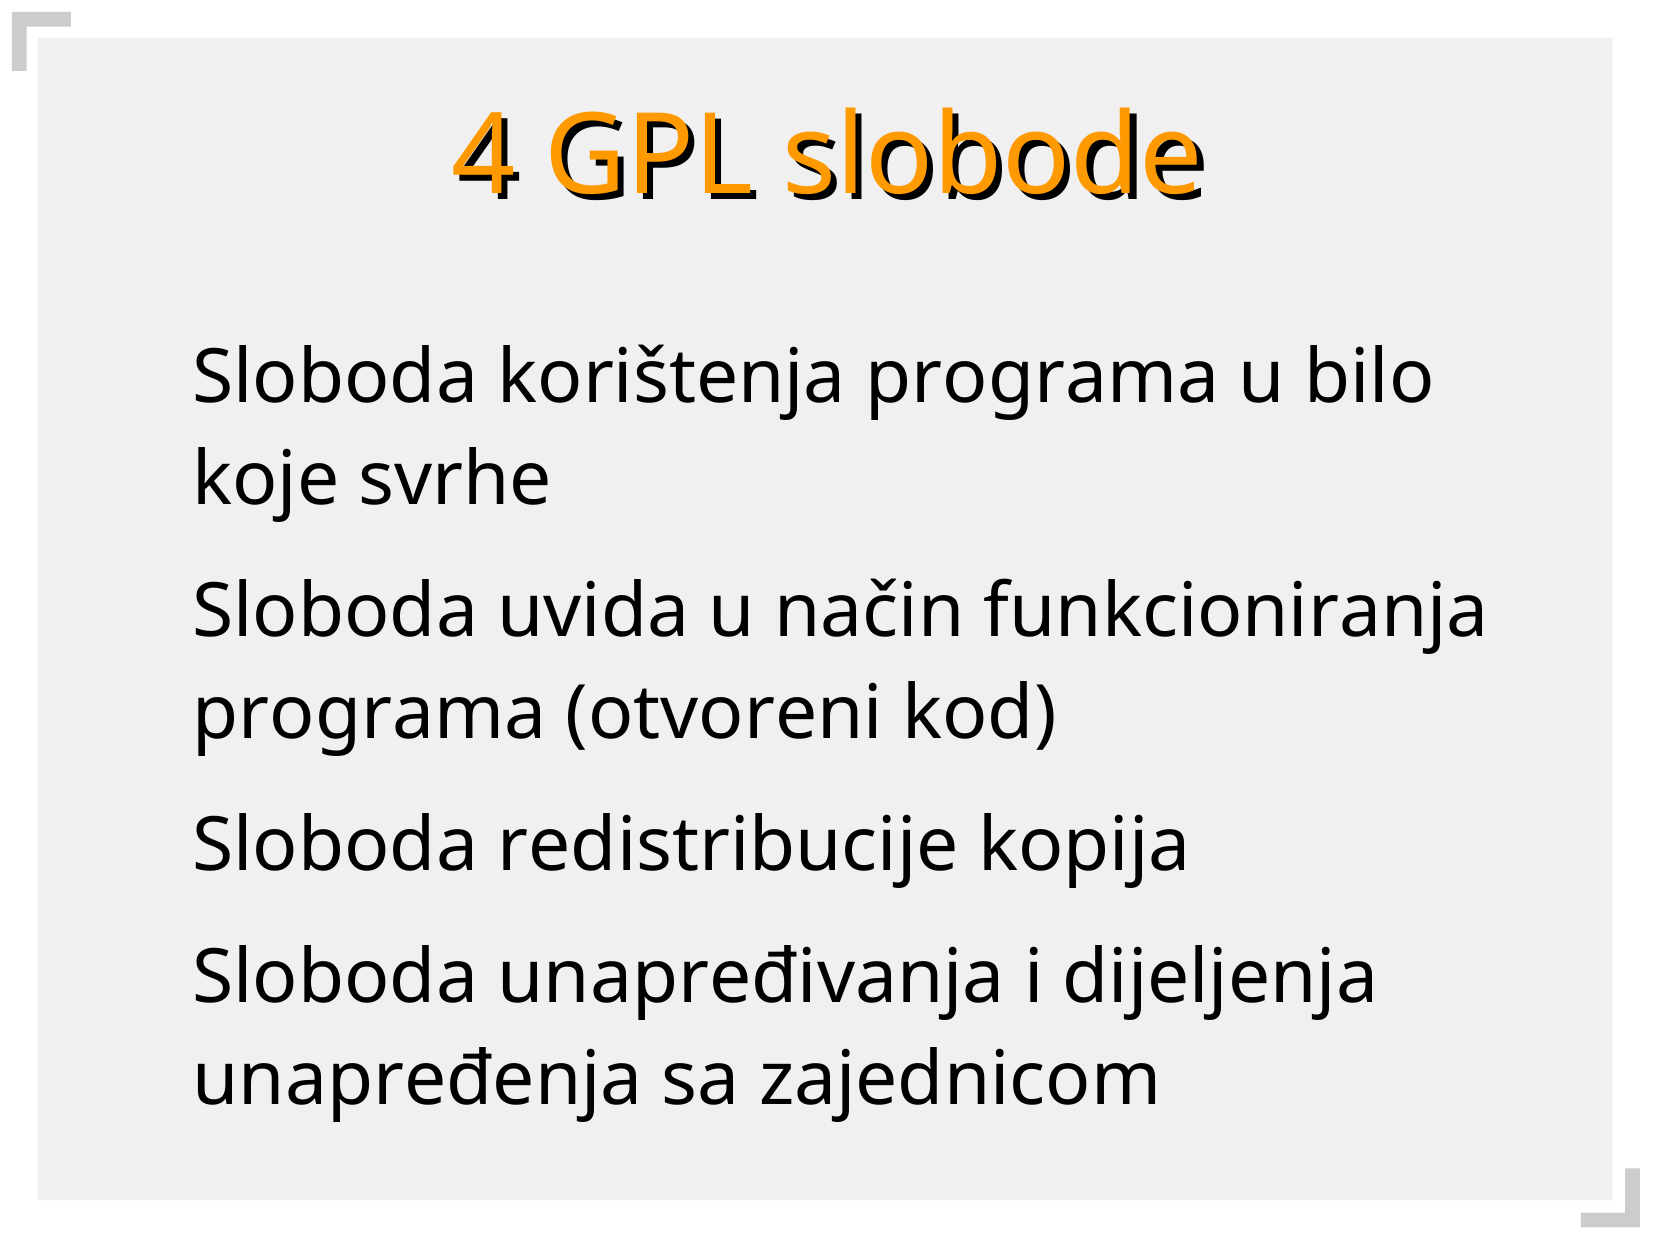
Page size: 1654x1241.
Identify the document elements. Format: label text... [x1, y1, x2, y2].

list Sloboda korištenja programa u bilo koje svrhe Sloboda uvida u način funkcioniranja programa (otvoreni kod) Sloboda redistribucije kopija Sloboda unapređivanja i dijeljenja unapređenja sa zajednicom [121, 322, 1561, 1132]
title 4 GPL slobode [121, 46, 1534, 254]
